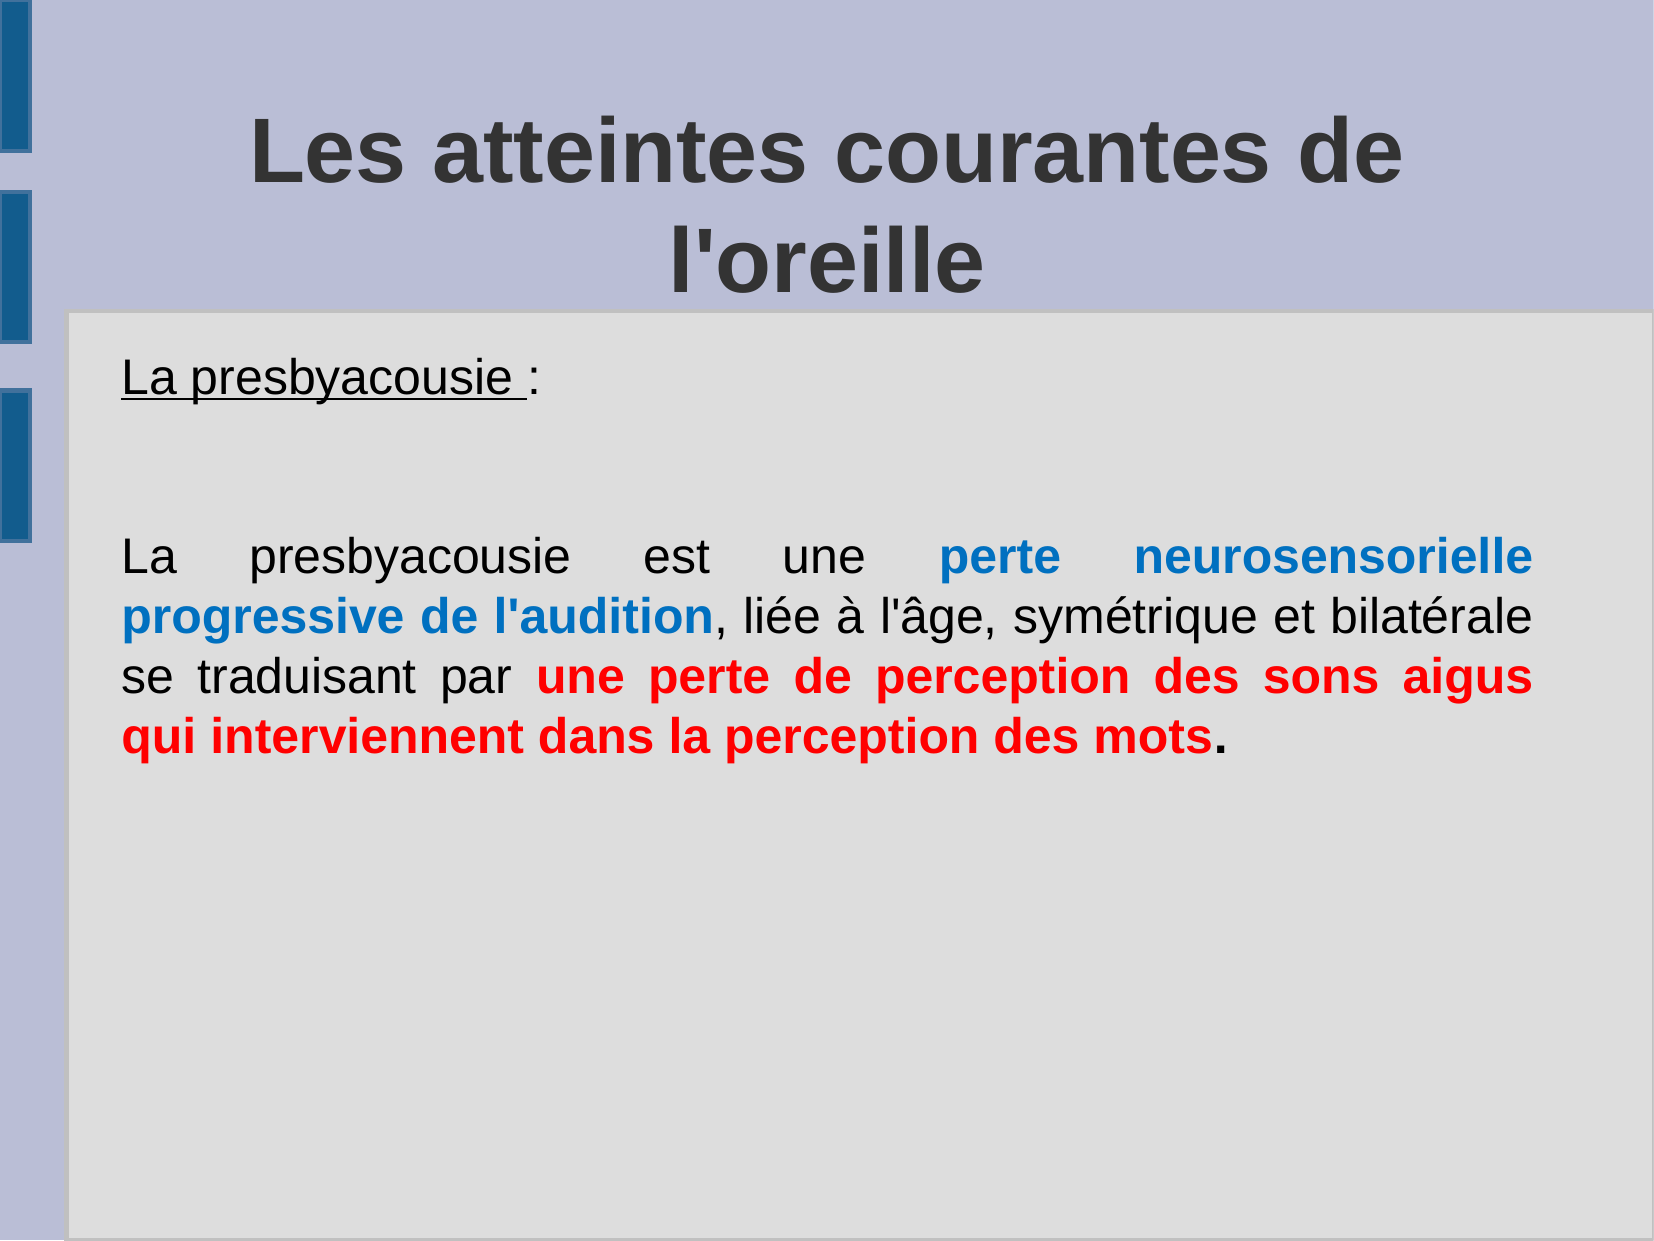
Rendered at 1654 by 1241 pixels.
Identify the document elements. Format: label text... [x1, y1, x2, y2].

list La presbyacousie : La presbyacousie est une perte neurosensorielle progressive de l'audition, liée à l'âge, symétrique et bilatérale se traduisant par une perte de perception des sons aigus qui interviennent dans la perception des mots. [121, 344, 1534, 1127]
title Les atteintes courantes de l'oreille [121, 91, 1534, 299]
